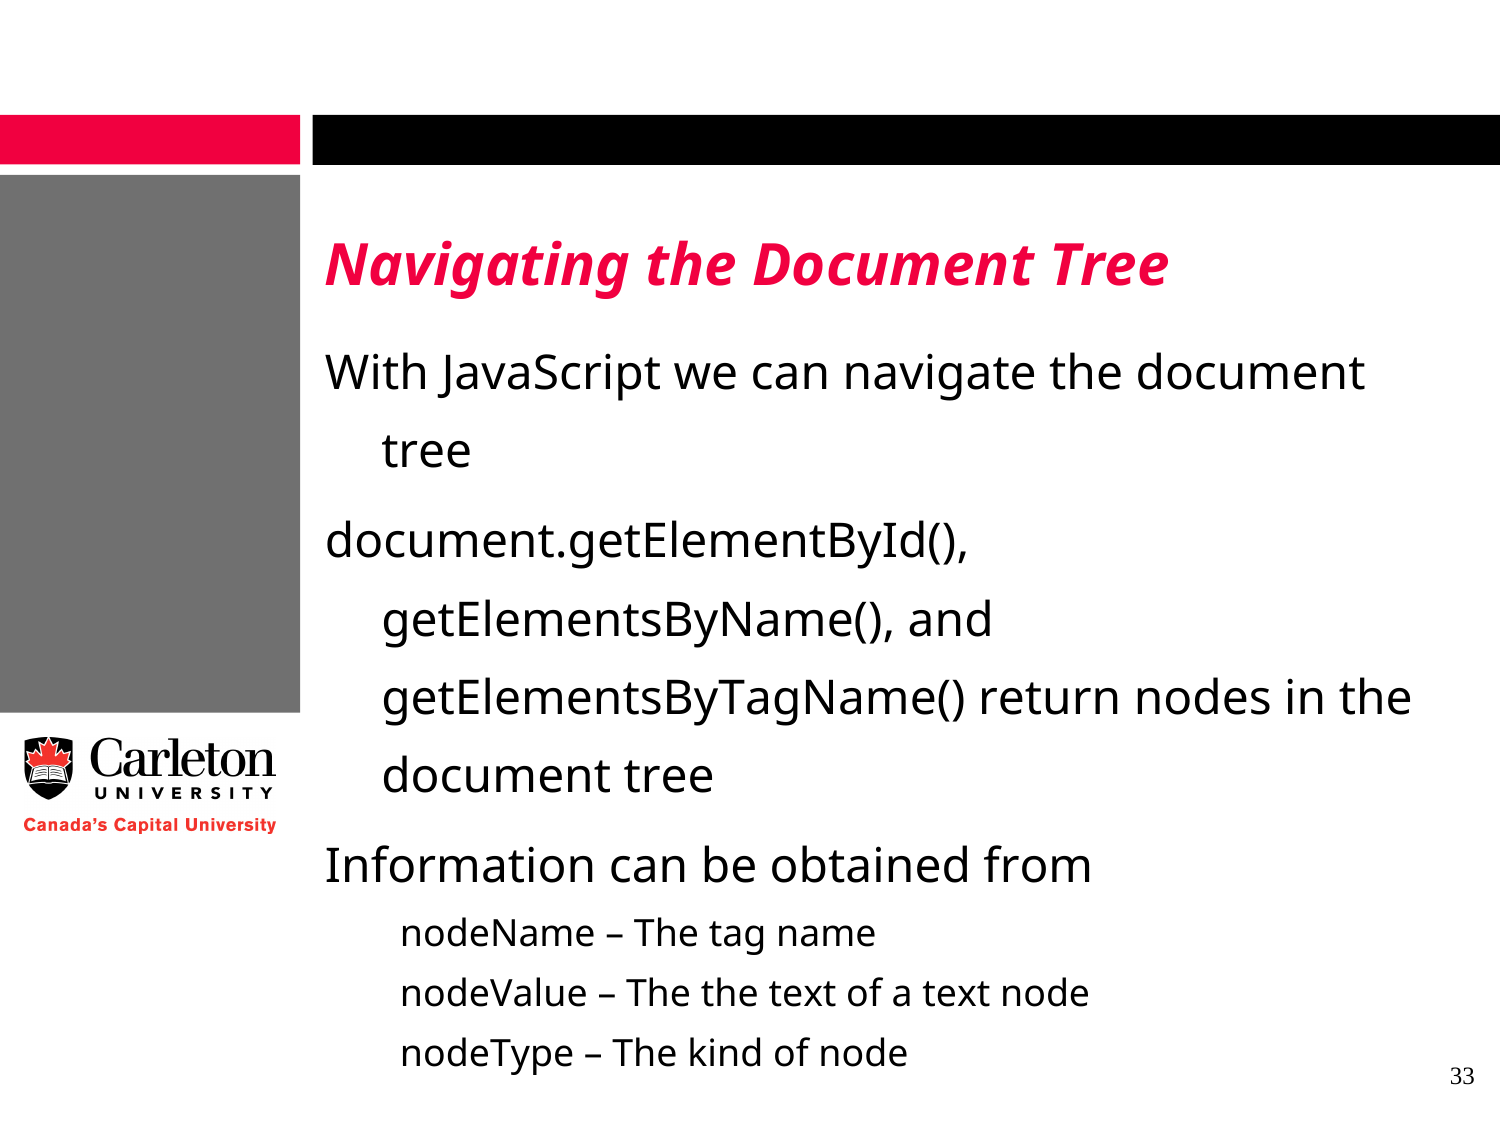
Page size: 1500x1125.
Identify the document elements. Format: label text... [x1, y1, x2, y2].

picture [24, 737, 276, 834]
list With JavaScript we can navigate the document tree document.getElementById(), getElementsByName(), and getElementsByTagName() return nodes in the document tree Information can be obtained from nodeName – The tag name nodeValue – The the text of a text node nodeType – The kind of node [324, 324, 1450, 1036]
title Navigating the Document Tree [324, 187, 1450, 324]
